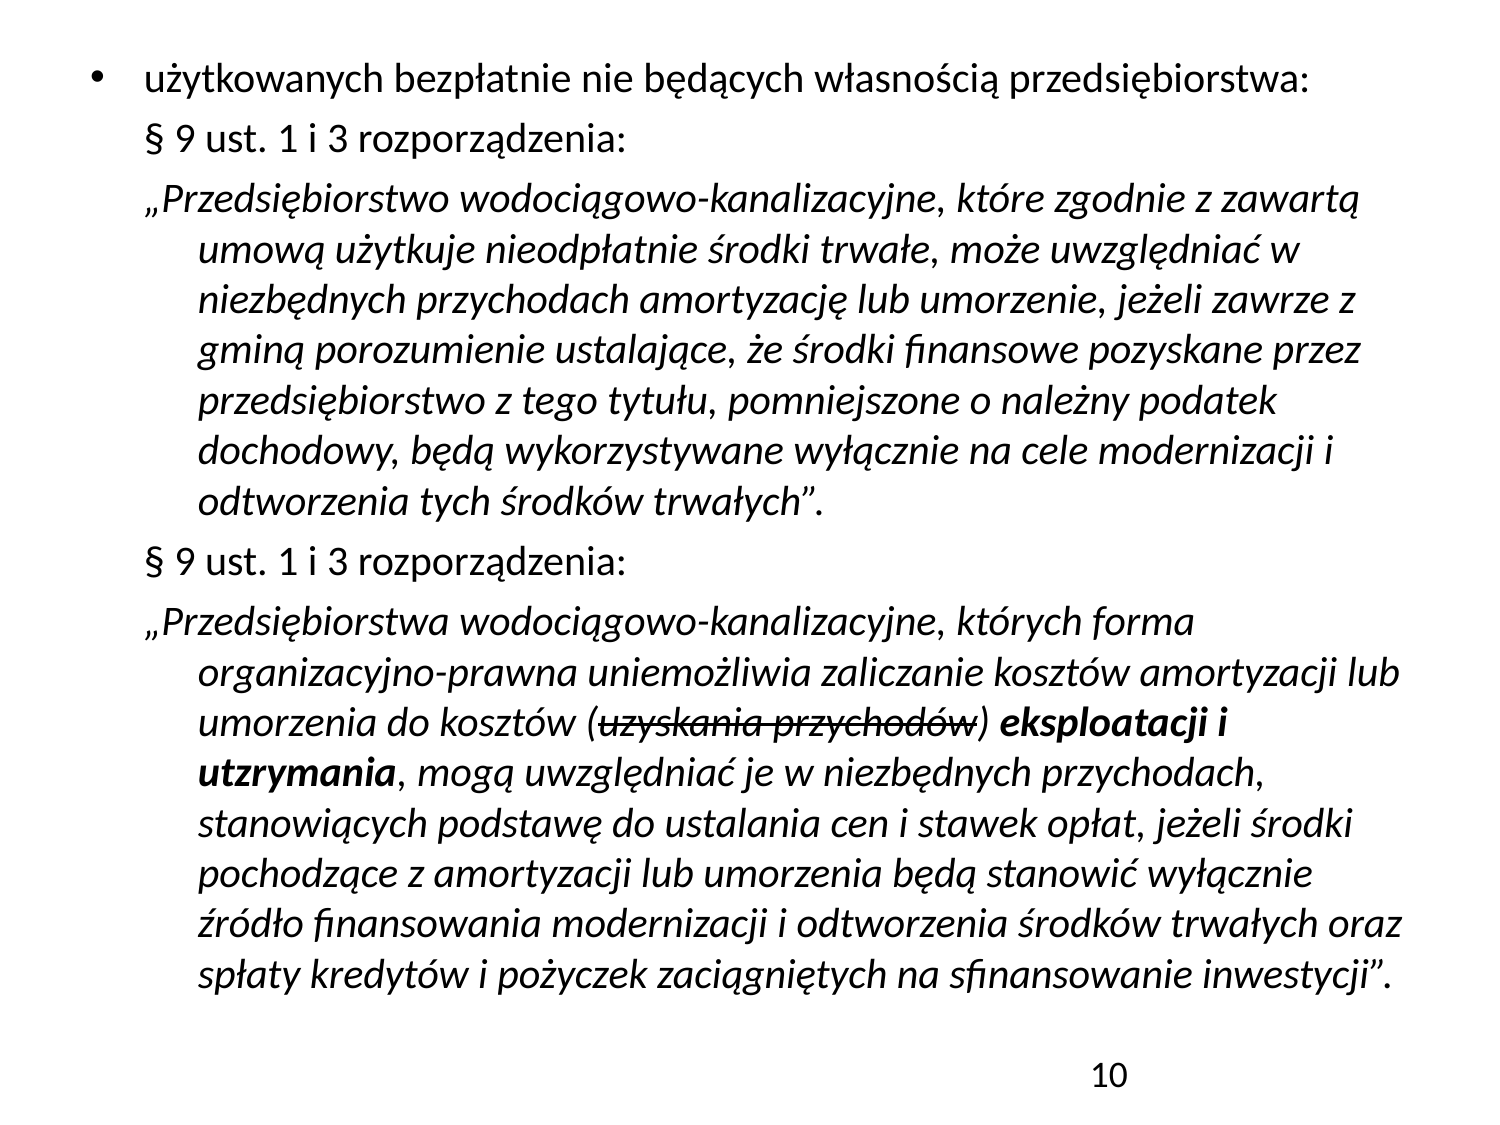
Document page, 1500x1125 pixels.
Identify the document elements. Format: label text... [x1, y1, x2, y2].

list użytkowanych bezpłatnie nie będących własnością przedsiębiorstwa: § 9 ust. 1 i 3 rozporządzenia: „Przedsiębiorstwo wodociągowo-kanalizacyjne, które zgodnie z zawartą umową użytkuje nieodpłatnie środki trwałe, może uwzględniać w niezbędnych przychodach amortyzację lub umorzenie, jeżeli zawrze z gminą porozumienie ustalające, że środki finansowe pozyskane przez przedsiębiorstwo z tego tytułu, pomniejszone o należny podatek dochodowy, będą wykorzystywane wyłącznie na cele modernizacji i odtworzenia tych środków trwałych”. § 9 ust. 1 i 3 rozporządzenia: „Przedsiębiorstwa wodociągowo-kanalizacyjne, których forma organizacyjno-prawna uniemożliwia zaliczanie kosztów amortyzacji lub umorzenia do kosztów (uzyskania przychodów) eksploatacji i utzrymania, mogą uwzględniać je w niezbędnych przychodach, stanowiących podstawę do ustalania cen i stawek opłat, jeżeli środki pochodzące z amortyzacji lub umorzenia będą stanowić wyłącznie źródło finansowania modernizacji i odtworzenia środków trwałych oraz spłaty kredytów i pożyczek zaciągniętych na sfinansowanie inwestycji”. [75, 42, 1426, 1047]
text_box 10 [1074, 1042, 1426, 1103]
